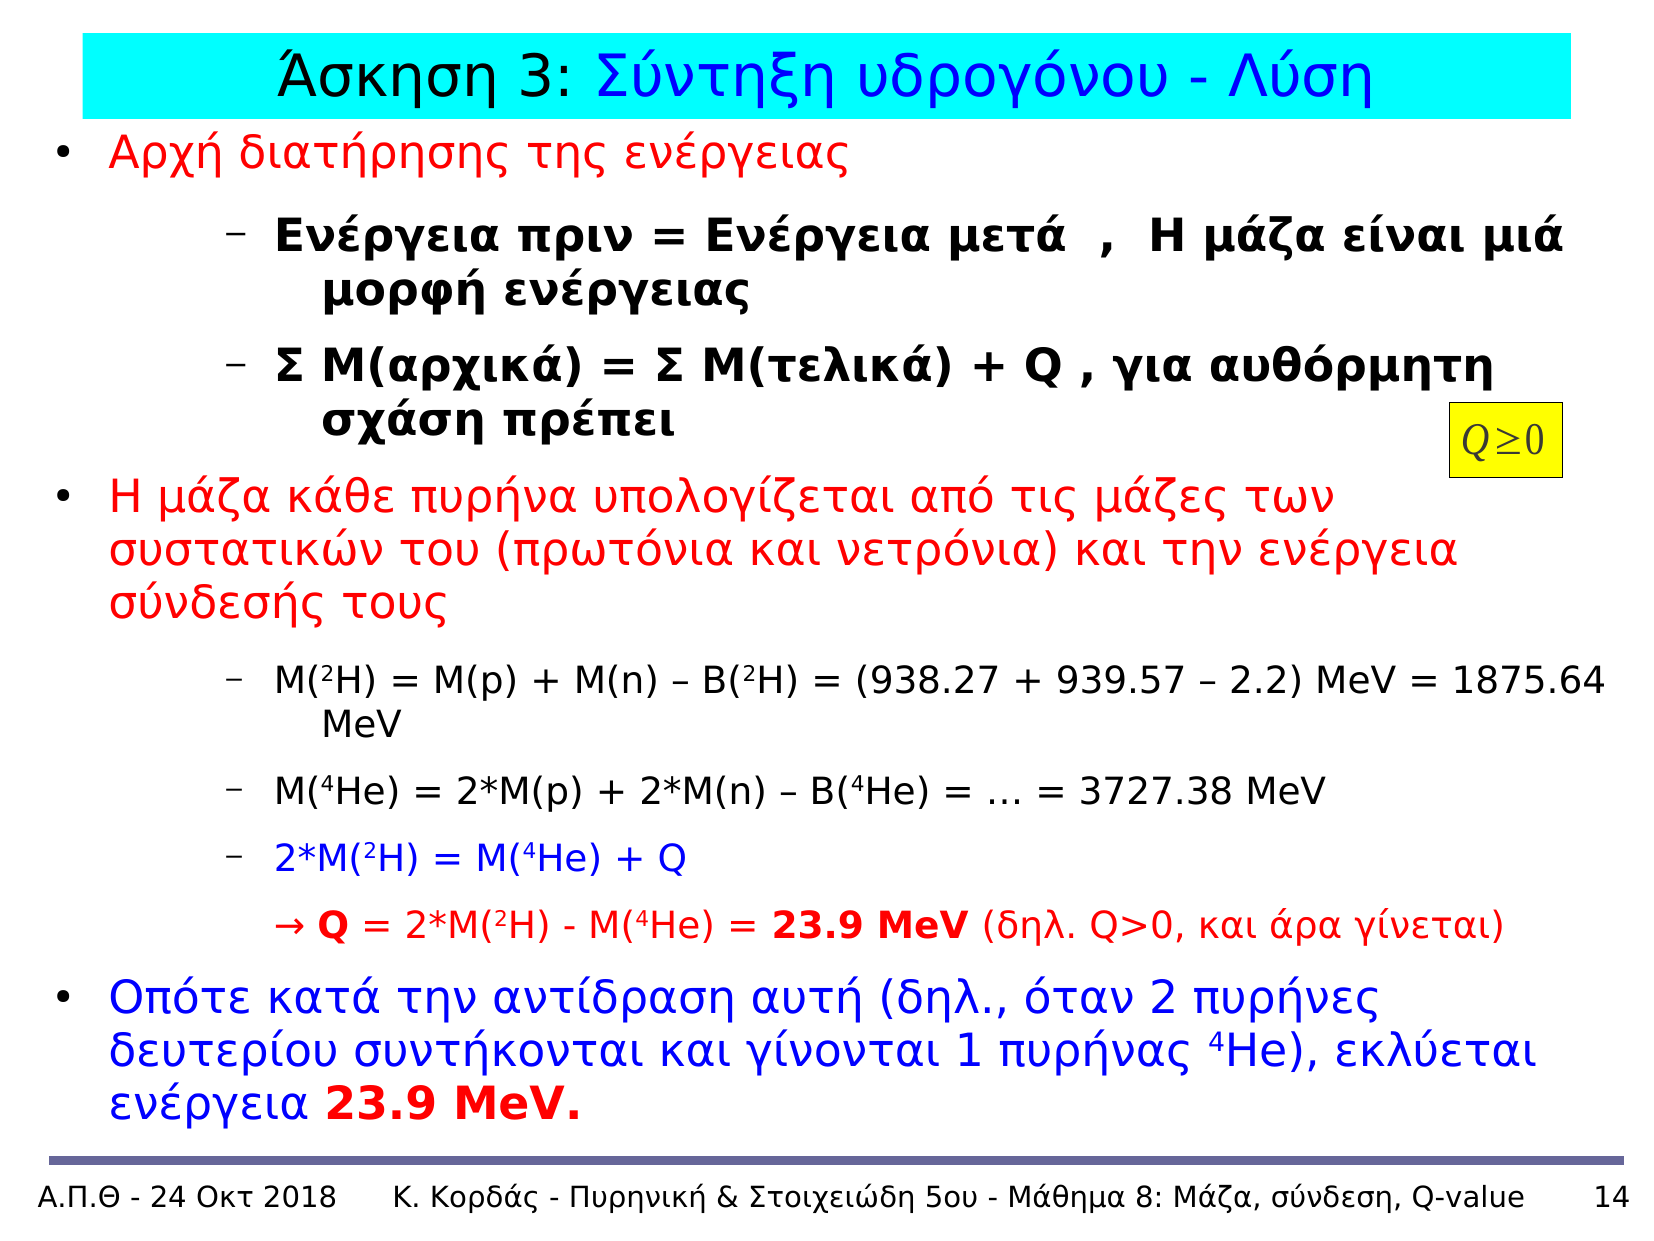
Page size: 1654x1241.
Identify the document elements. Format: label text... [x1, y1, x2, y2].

chart [1450, 414, 1559, 465]
title Άσκηση 3: Σύντηξη υδρογόνου - Λύση [82, 33, 1571, 119]
text_box [1449, 402, 1563, 478]
list Αρχή διατήρησης της ενέργειας Ενέργεια πριν = Ενέργεια μετά , Η μάζα είναι μιά μορφή ενέργειας Σ Μ(αρχικά) = Σ Μ(τελικά) + Q , για αυθόρμητη σχάση πρέπει Η μάζα κάθε πυρήνα υπολογίζεται από τις μάζες των συστατικών του (πρωτόνια και νετρόνια) και την ενέργεια σύνδεσής τους Μ(2Η) = M(p) + M(n) – B(2Η) = (938.27 + 939.57 – 2.2) MeV = 1875.64 MeV Μ(4Ηe) = 2*M(p) + 2*M(n) – B(4Ηe) = … = 3727.38 MeV 2*Μ(2H) = Μ(4He) + Q → Q = 2*Μ(2H) - Μ(4He) = 23.9 MeV (δηλ. Q>0, και άρα γίνεται) Οπότε κατά την αντίδραση αυτή (δηλ., όταν 2 πυρήνες δευτερίου συντήκονται και γίνονται 1 πυρήνας 4He), εκλύεται ενέργεια 23.9 MeV. [37, 126, 1622, 1210]
